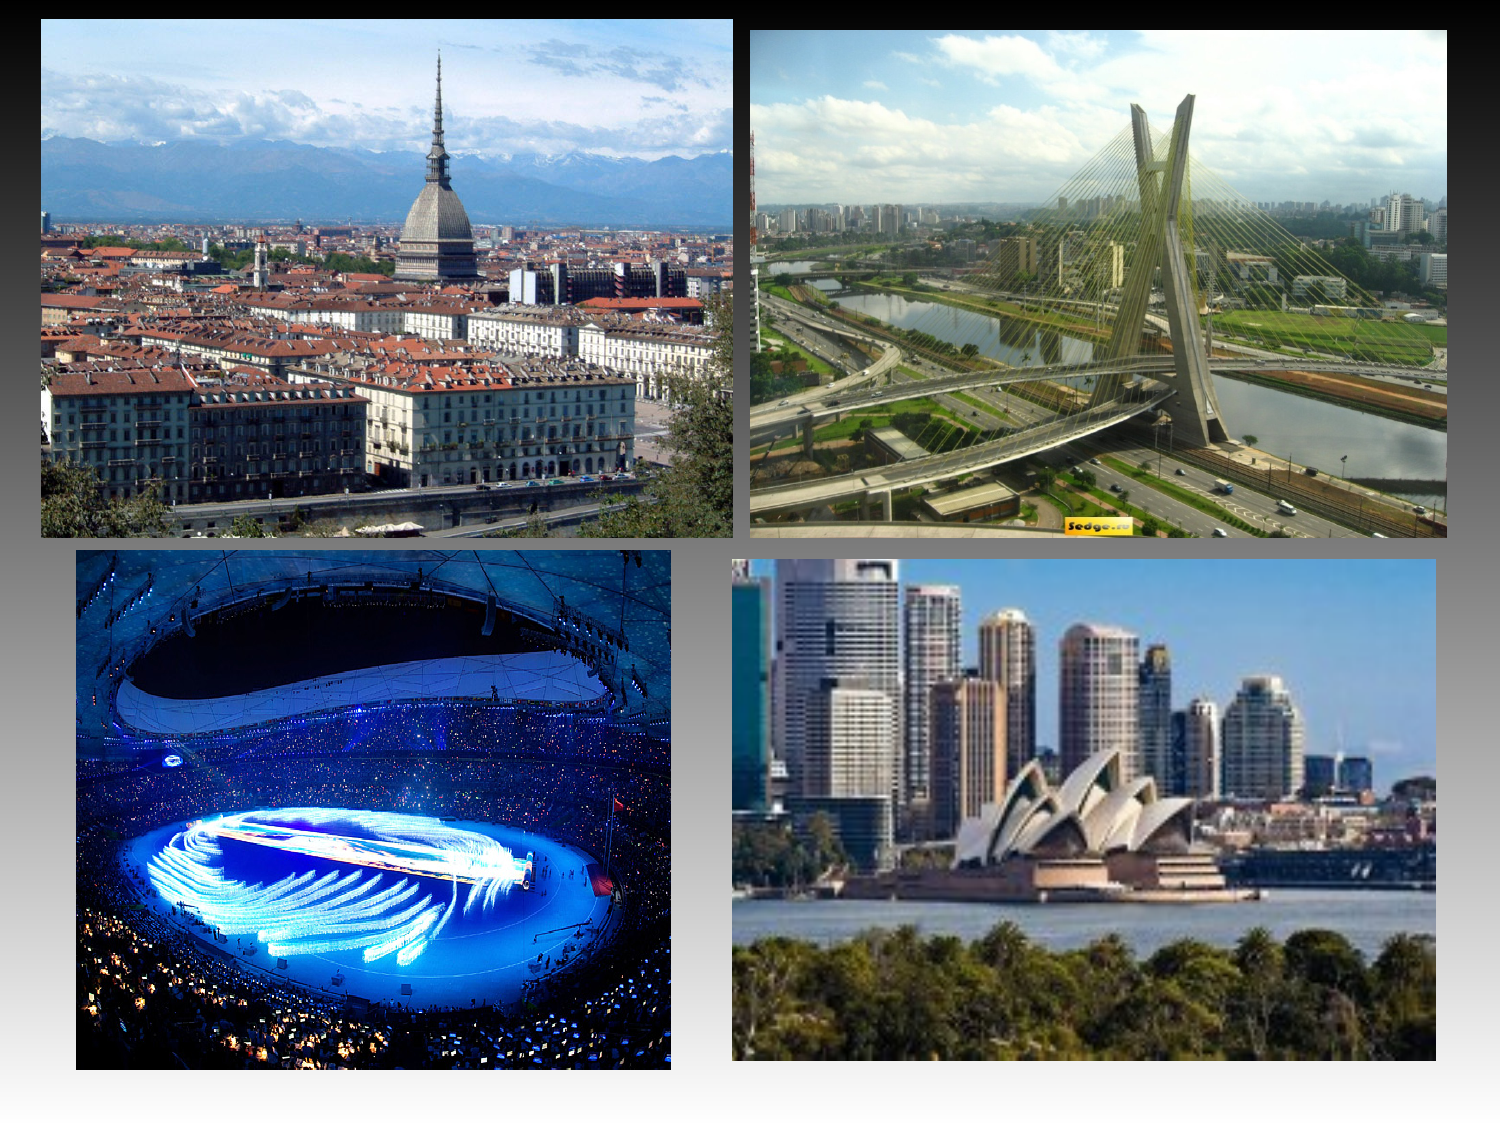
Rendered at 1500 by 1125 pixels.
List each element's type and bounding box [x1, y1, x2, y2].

picture [41, 19, 733, 538]
picture [750, 30, 1447, 538]
picture [76, 550, 671, 1070]
picture [732, 559, 1436, 1061]
